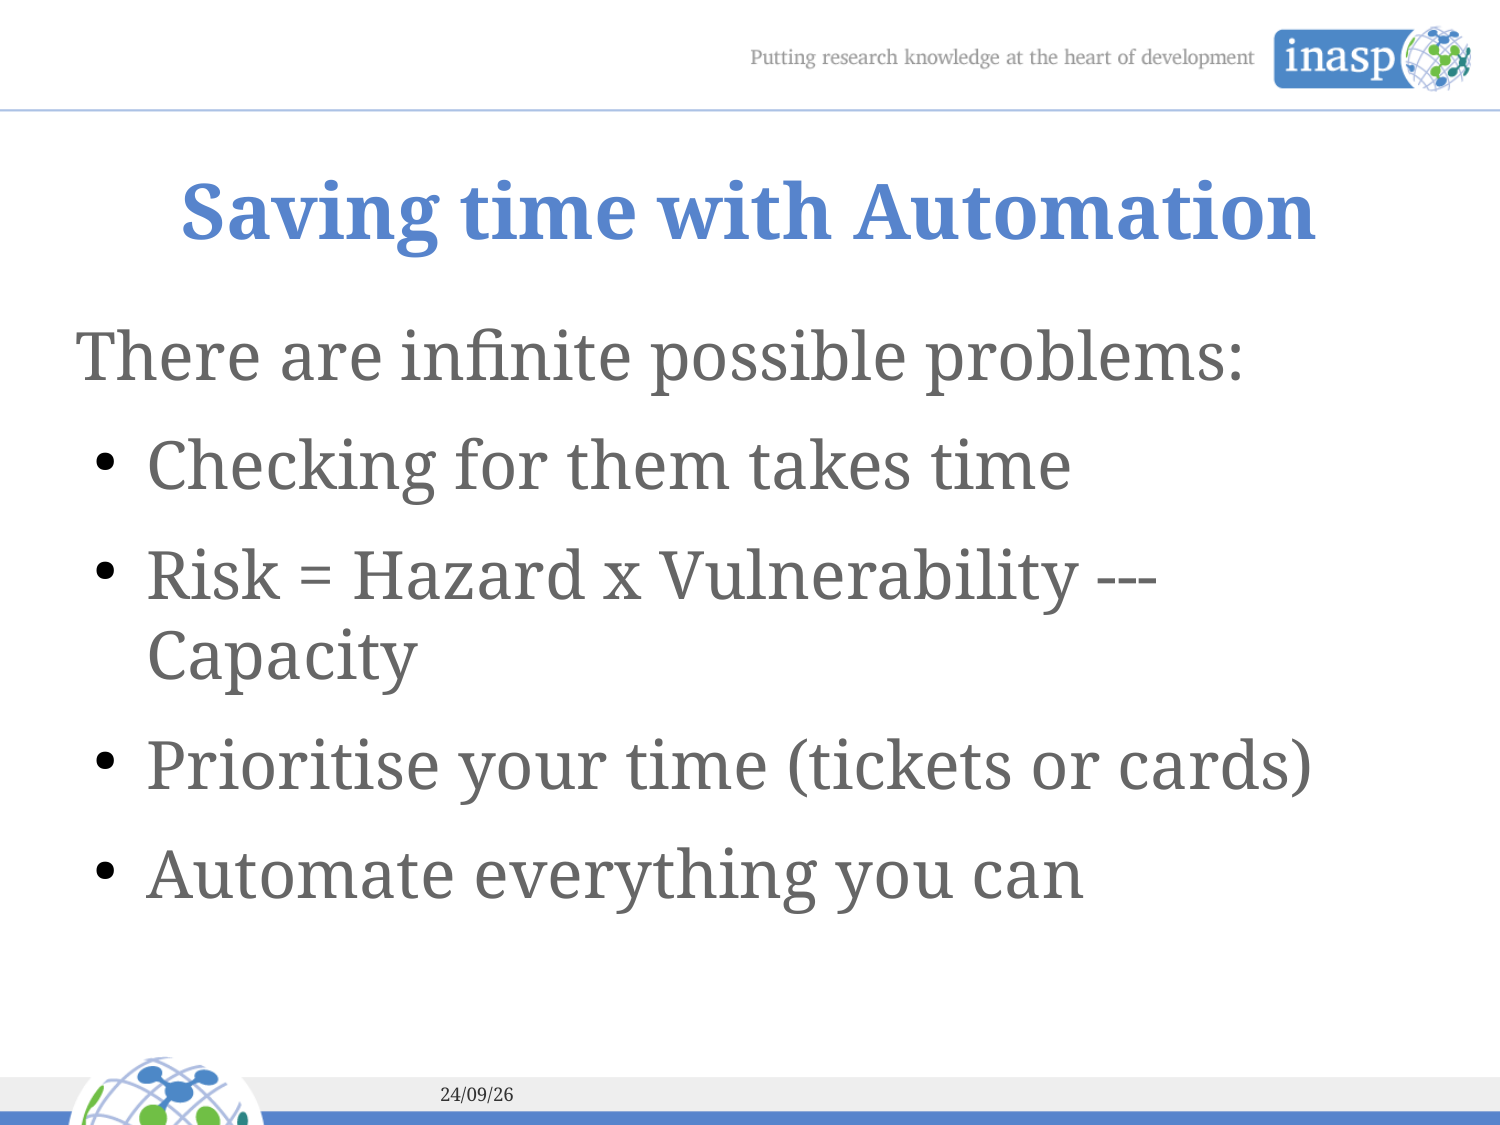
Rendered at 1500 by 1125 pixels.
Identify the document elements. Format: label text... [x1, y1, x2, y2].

list There are infinite possible problems: Checking for them takes time Risk = Hazard x Vulnerability --- Capacity Prioritise your time (tickets or cards) Automate everything you can [75, 313, 1426, 967]
picture [0, 0, 1500, 1125]
title Saving time with Automation [75, 129, 1426, 313]
